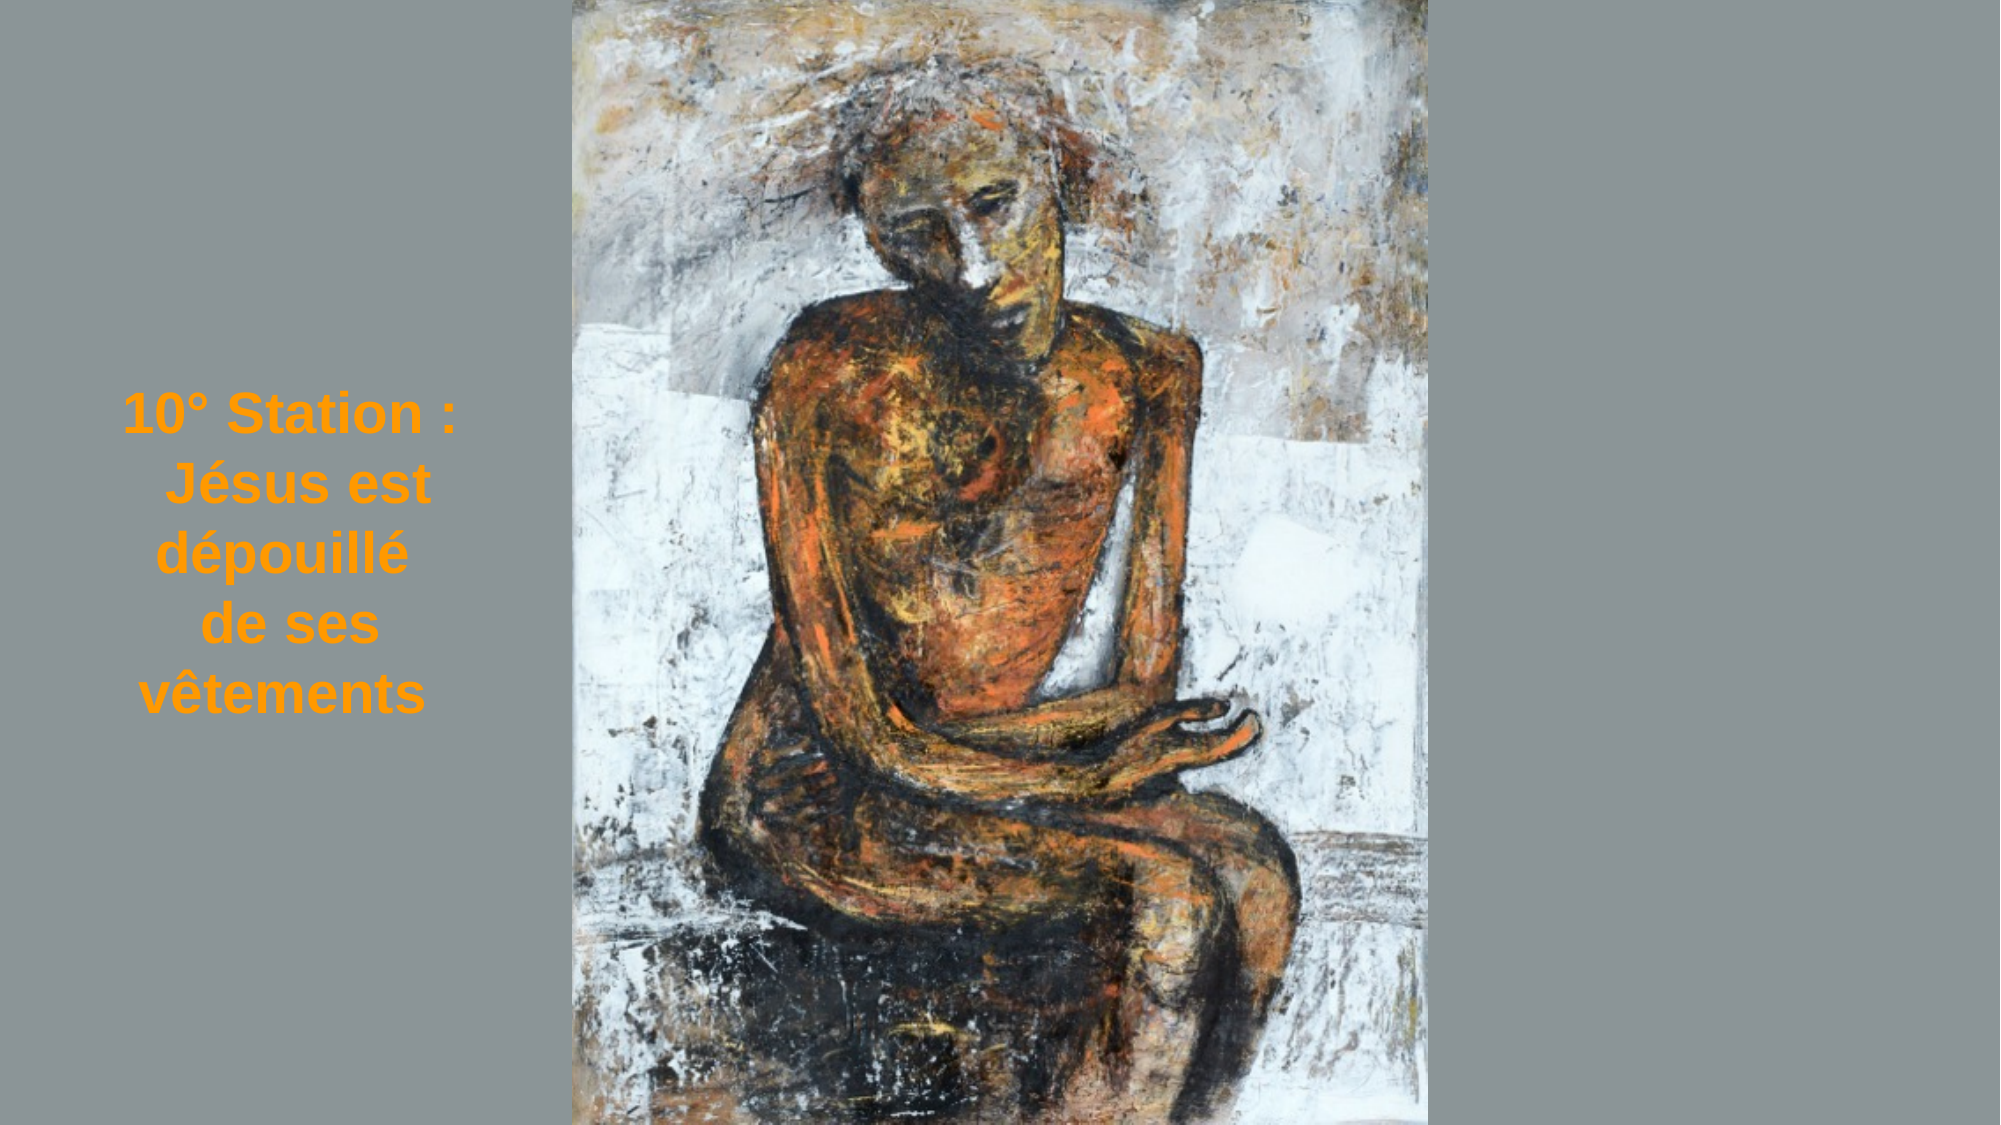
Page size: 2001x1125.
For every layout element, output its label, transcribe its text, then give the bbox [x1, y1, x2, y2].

text_box 10° Station : Jésus est dépouillé de ses vêtements [100, 367, 482, 736]
picture [0, 0, 2000, 1125]
